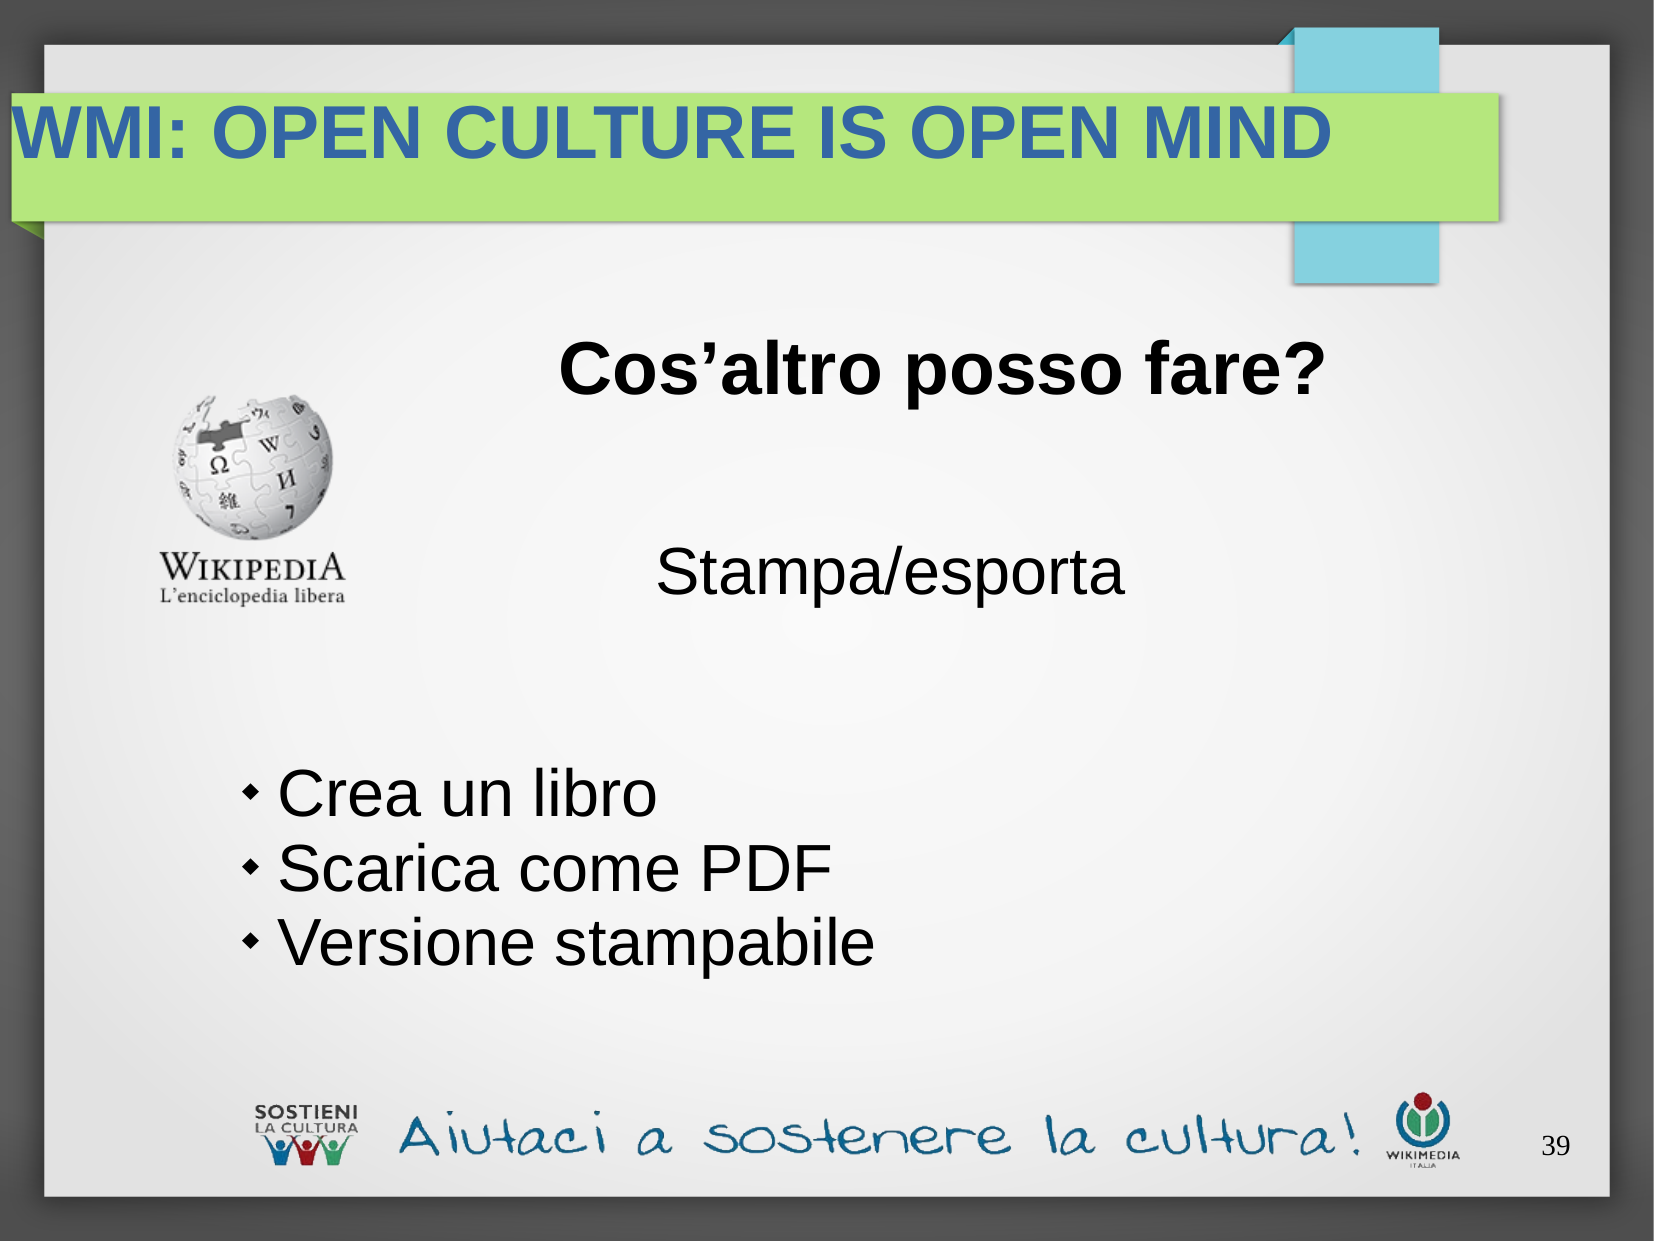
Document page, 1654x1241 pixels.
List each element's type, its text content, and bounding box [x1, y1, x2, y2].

text_box Stampa/esporta [620, 534, 1223, 610]
text_box Crea un libro Scarica come PDF Versione stampabile [242, 661, 1353, 1083]
title WMI: OPEN CULTURE IS OPEN MIND [11, 17, 1642, 249]
text_box Cos’altro posso fare? [543, 318, 1607, 473]
picture [0, 0, 1654, 1241]
